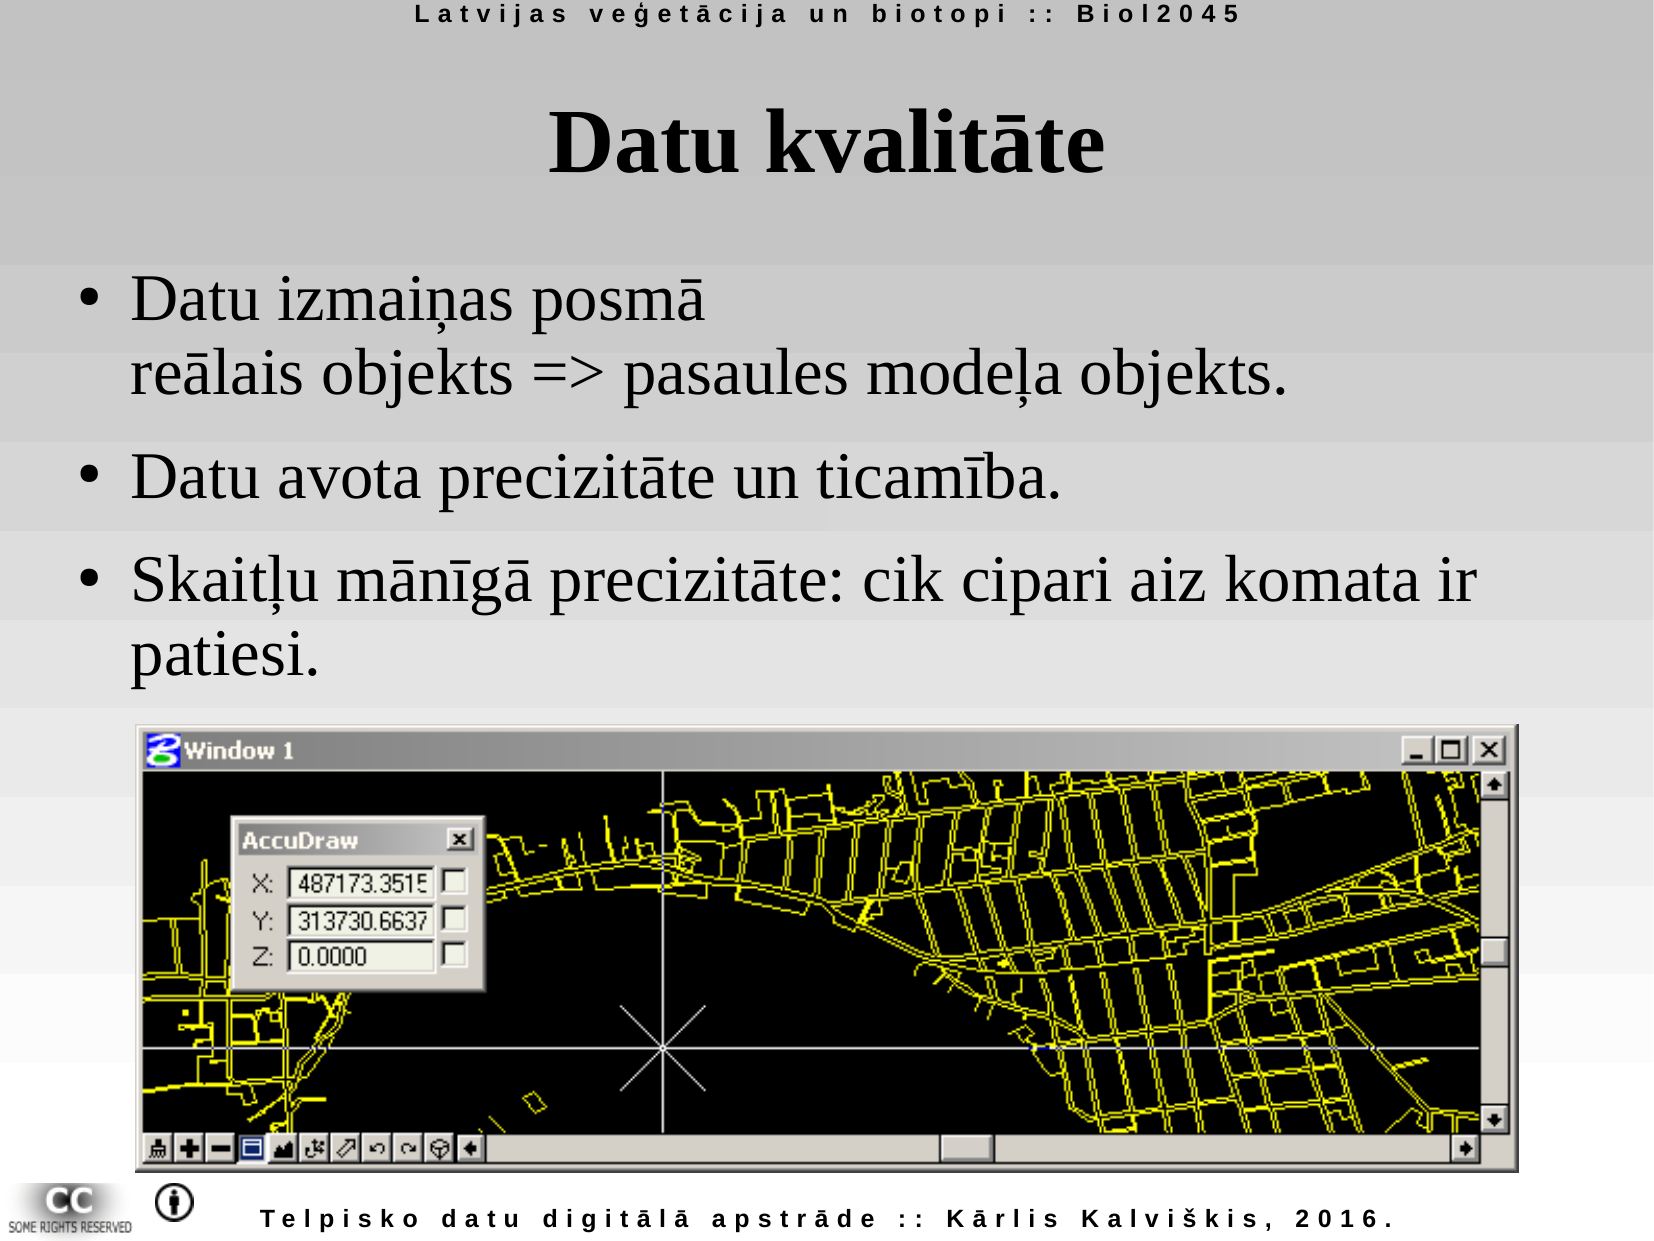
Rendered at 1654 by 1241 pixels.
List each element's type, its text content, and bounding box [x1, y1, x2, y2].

picture [0, 0, 1654, 1241]
list Datu izmaiņas posmā reālais objekts => pasaules modeļa objekts. Datu avota precizitāte un ticamība. Skaitļu mānīgā precizitāte: cik cipari aiz komata ir patiesi. [59, 261, 1596, 1175]
title Datu kvalitāte [59, 37, 1596, 246]
